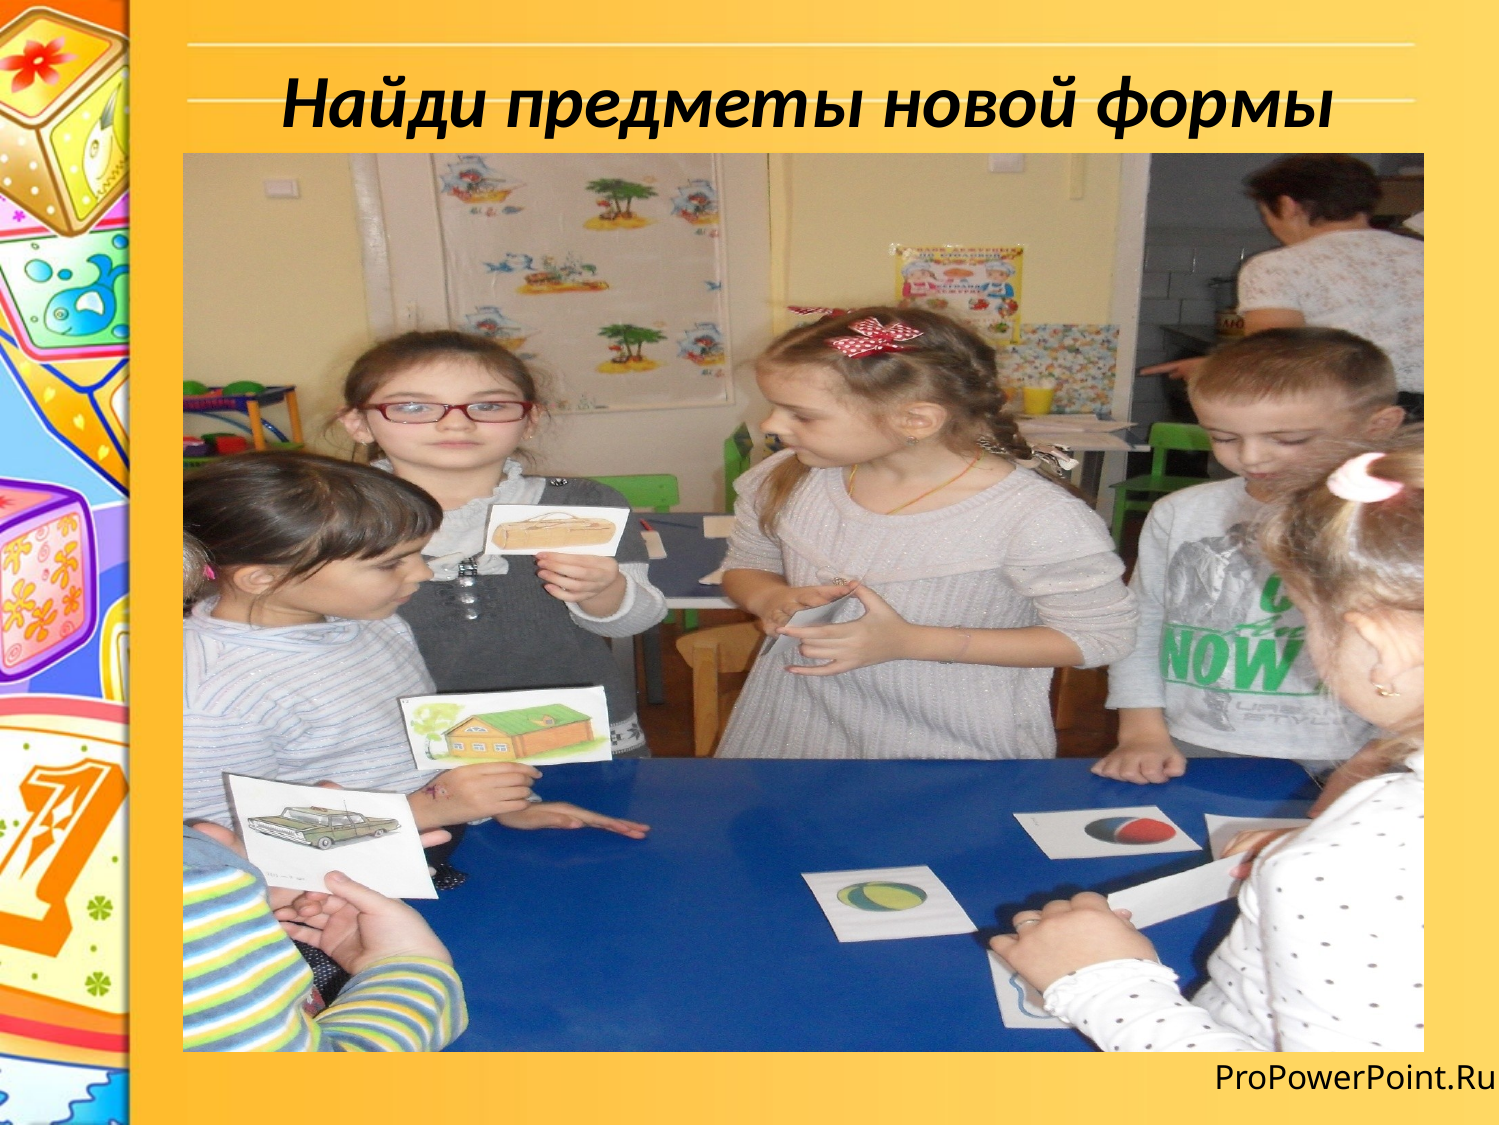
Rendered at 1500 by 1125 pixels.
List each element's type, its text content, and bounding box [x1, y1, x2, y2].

title Найди предметы новой формы [159, 45, 1459, 197]
picture [105, 1118, 122, 1125]
picture [0, 0, 1499, 1125]
